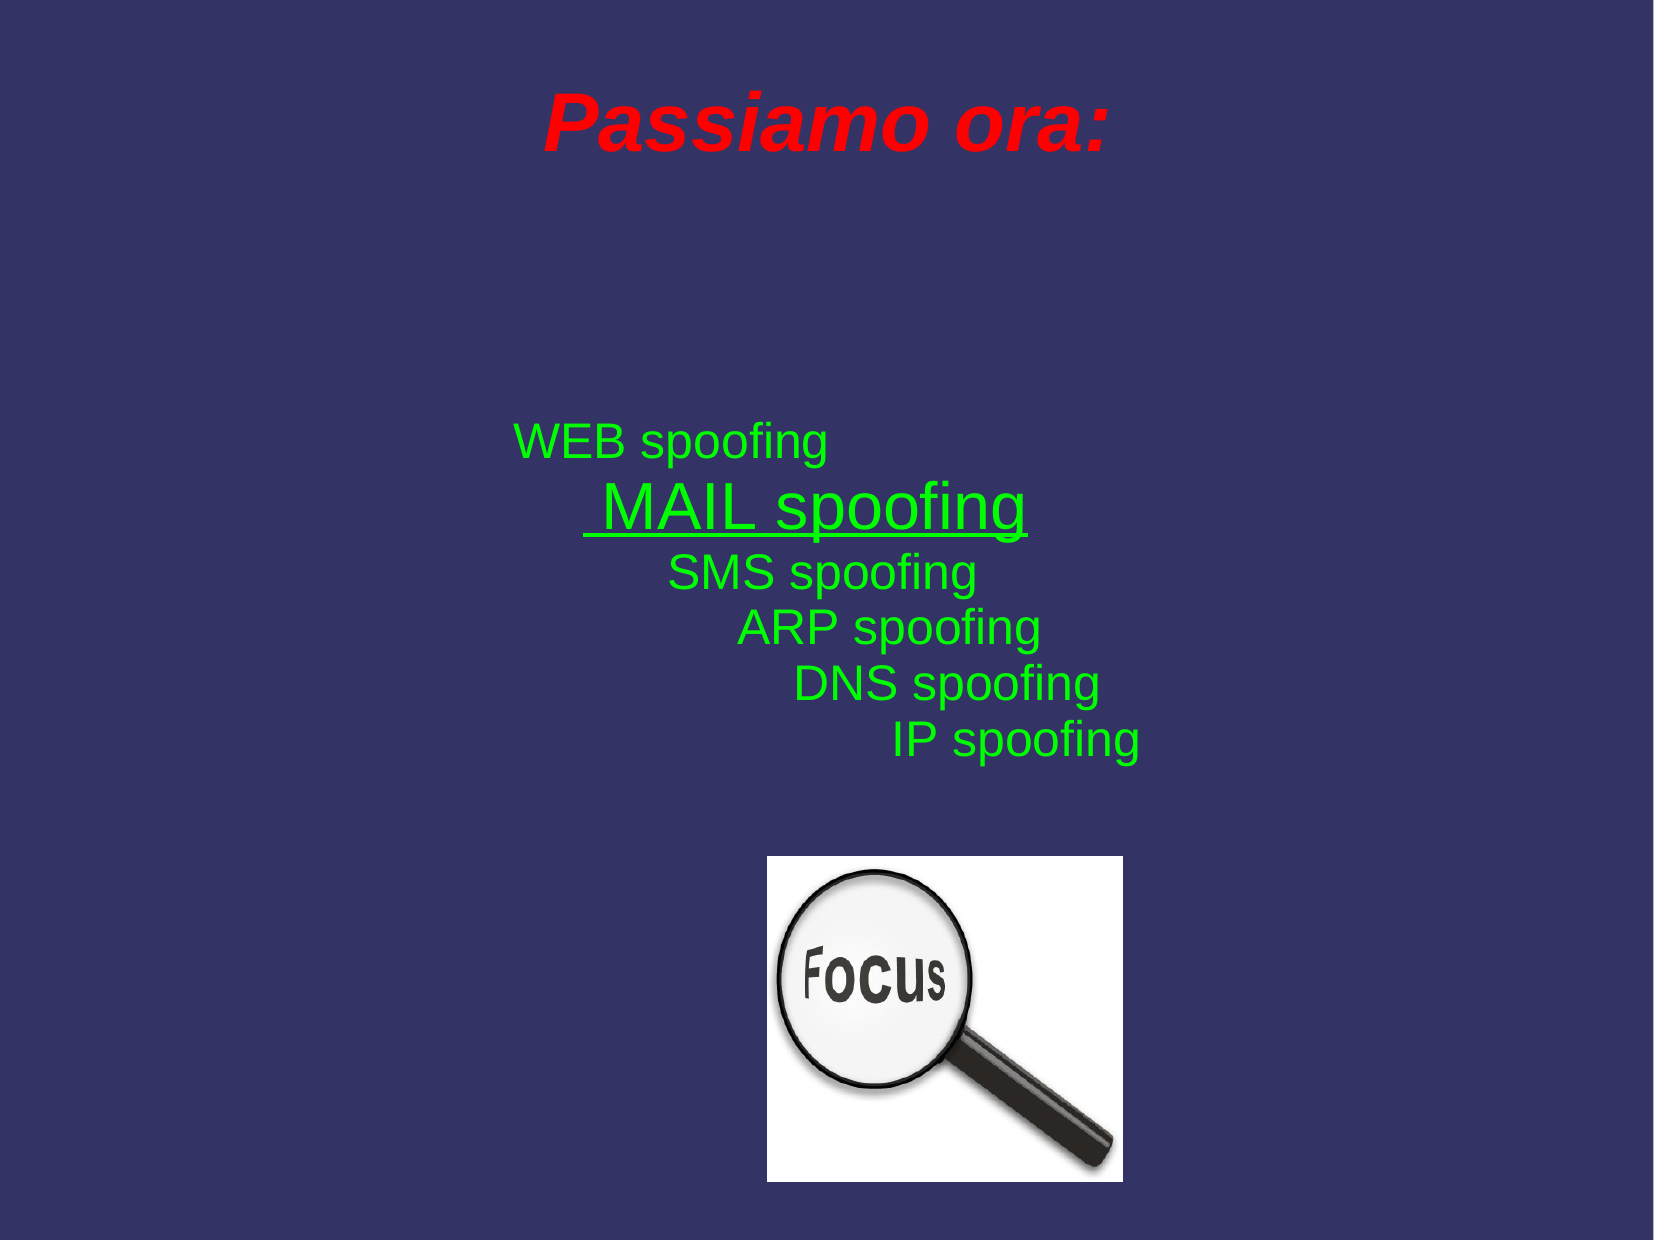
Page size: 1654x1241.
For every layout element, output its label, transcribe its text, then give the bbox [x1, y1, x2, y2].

picture [767, 856, 1123, 1182]
text_box WEB spoofing MAIL spoofing SMS spoofing ARP spoofing DNS spoofing IP spoofing [401, 413, 1270, 767]
title Passiamo ora: [121, 19, 1534, 227]
